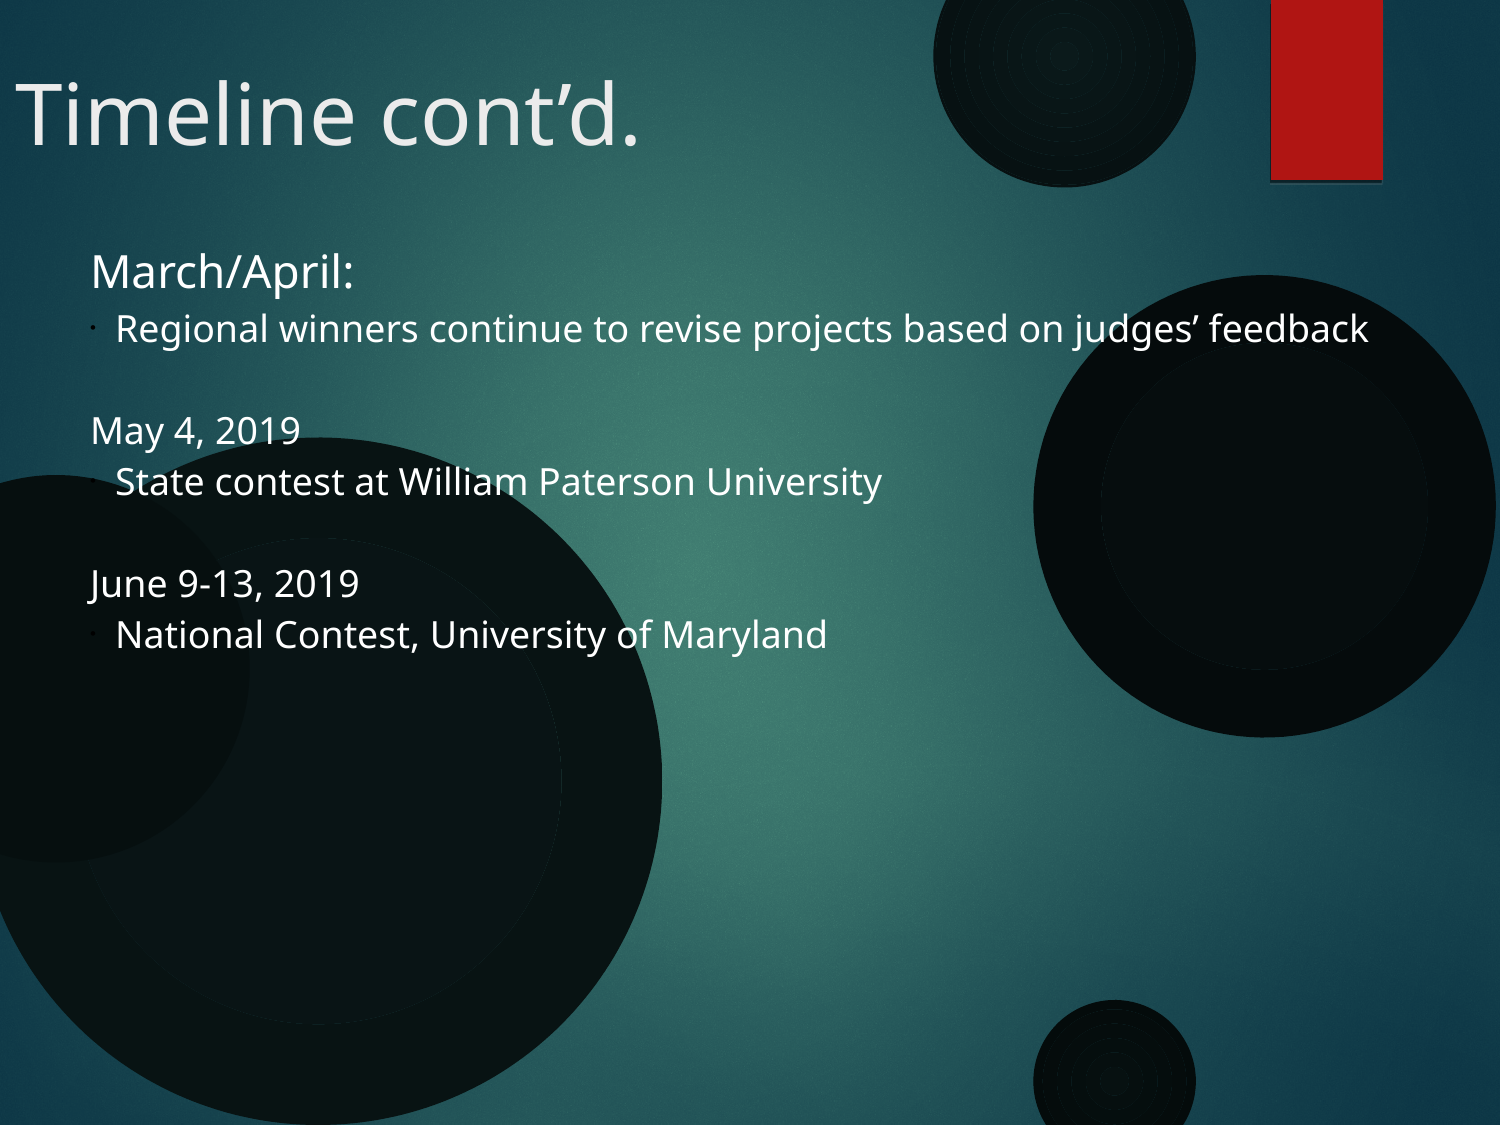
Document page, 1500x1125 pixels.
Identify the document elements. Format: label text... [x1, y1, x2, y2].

text_box March/April: Regional winners continue to revise projects based on judges’ feedback May 4, 2019 State contest at William Paterson University June 9-13, 2019 National Contest, University of Maryland [75, 224, 1476, 668]
title Timeline cont’d. [0, 45, 1351, 233]
